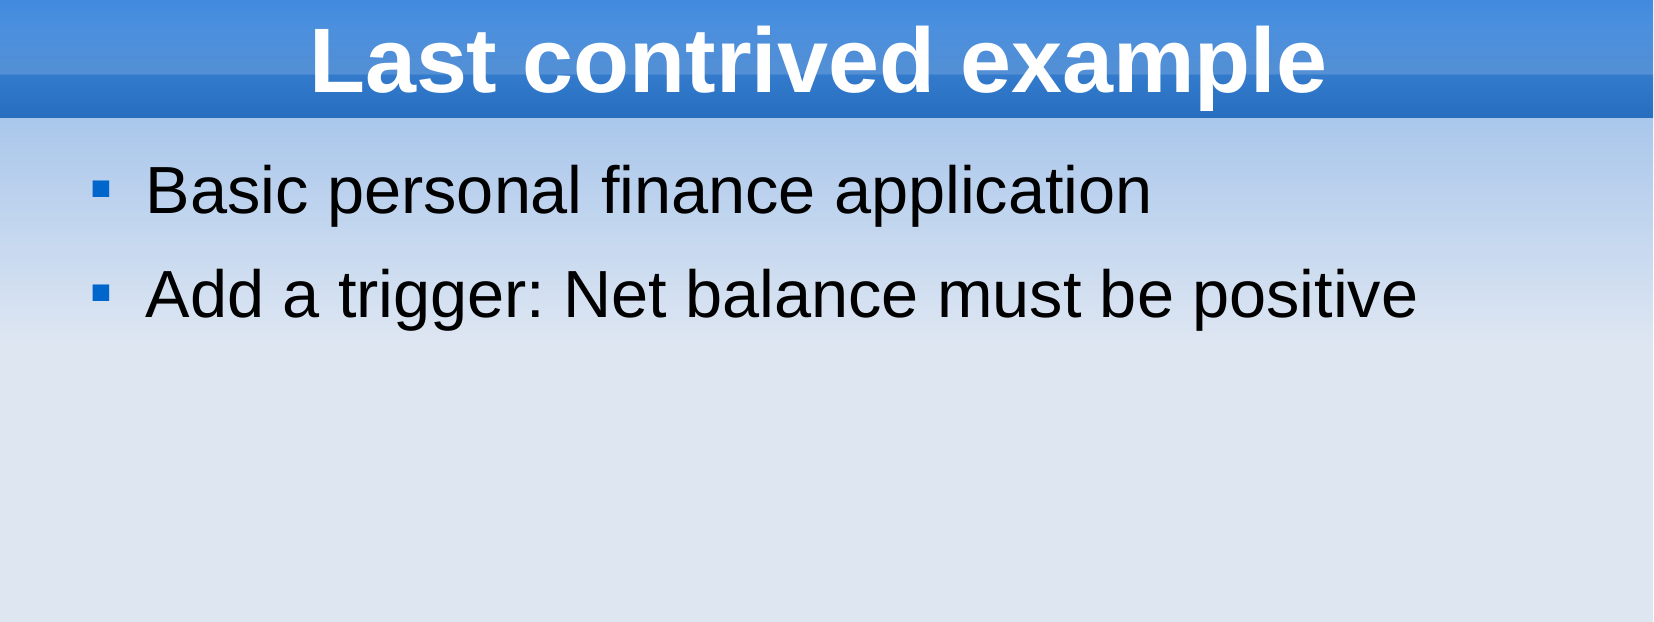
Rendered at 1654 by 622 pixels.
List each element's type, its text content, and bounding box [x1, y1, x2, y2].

list Basic personal finance application Add a trigger: Net balance must be positive [75, 152, 1563, 548]
picture [0, 0, 1654, 622]
title Last contrived example [75, 1, 1563, 120]
